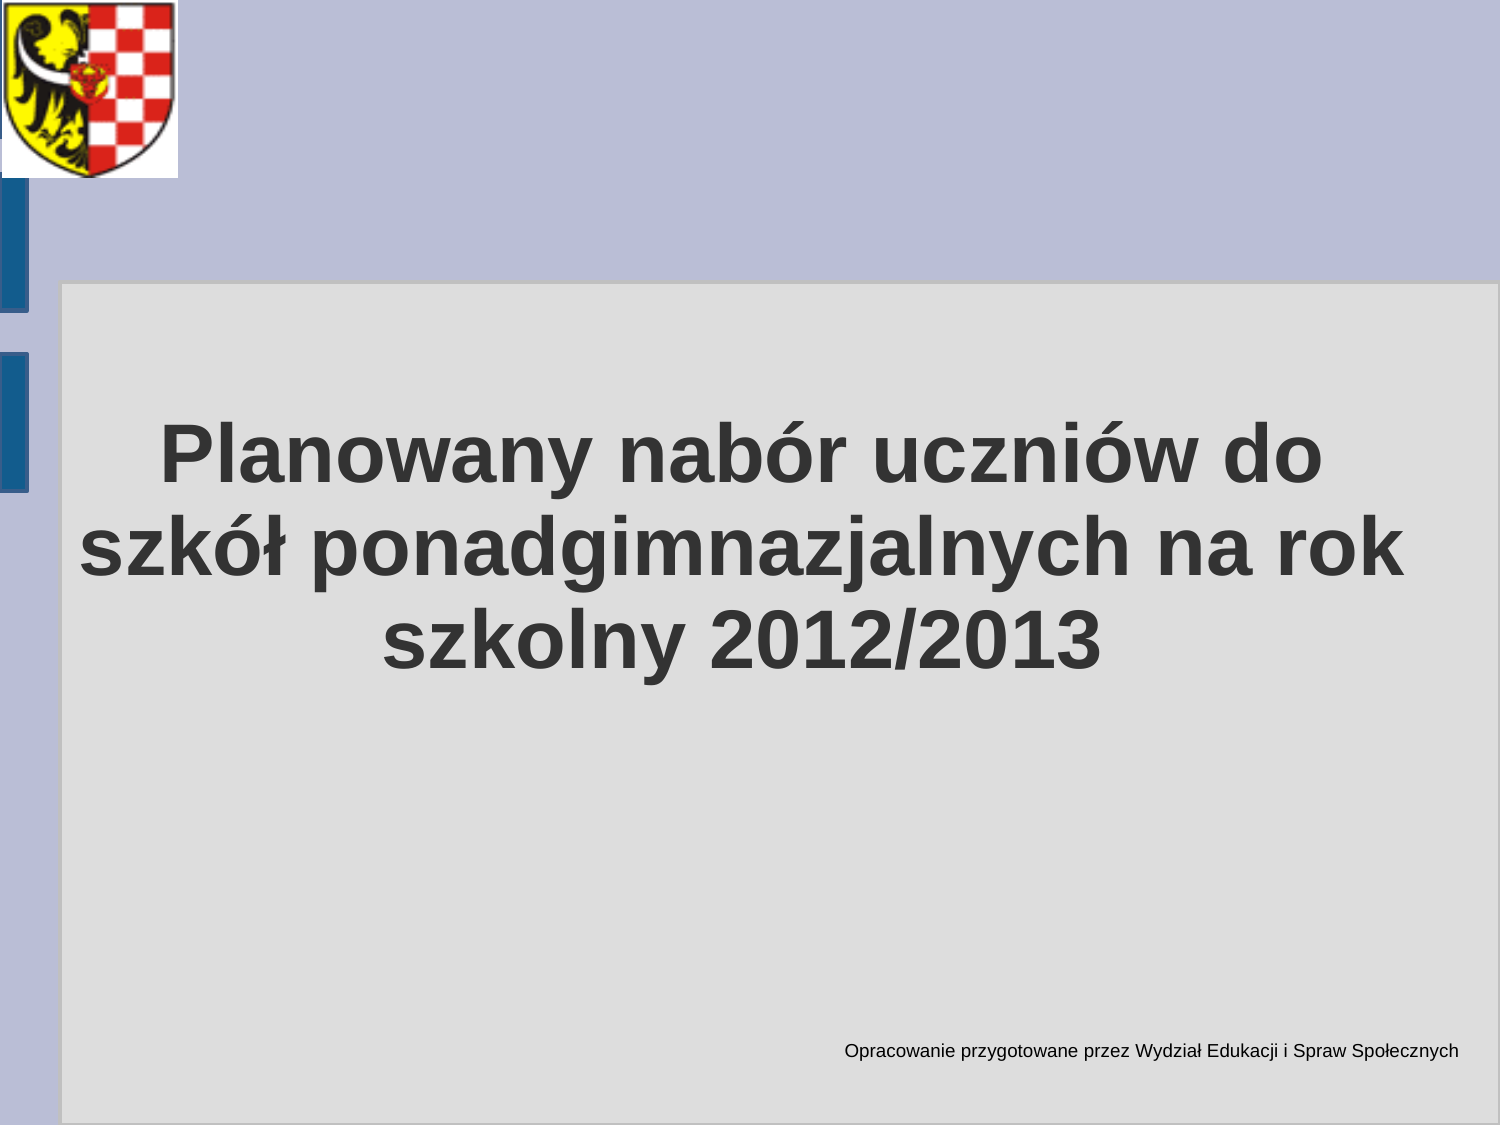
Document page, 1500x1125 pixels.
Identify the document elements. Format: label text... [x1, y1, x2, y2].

title Planowany nabór uczniów do szkół ponadgimnazjalnych na rok szkolny 2012/2013 [67, 406, 1418, 686]
text_box Opracowanie przygotowane przez Wydział Edukacji i Spraw Społecznych [826, 1033, 1477, 1105]
picture [2, 0, 178, 178]
